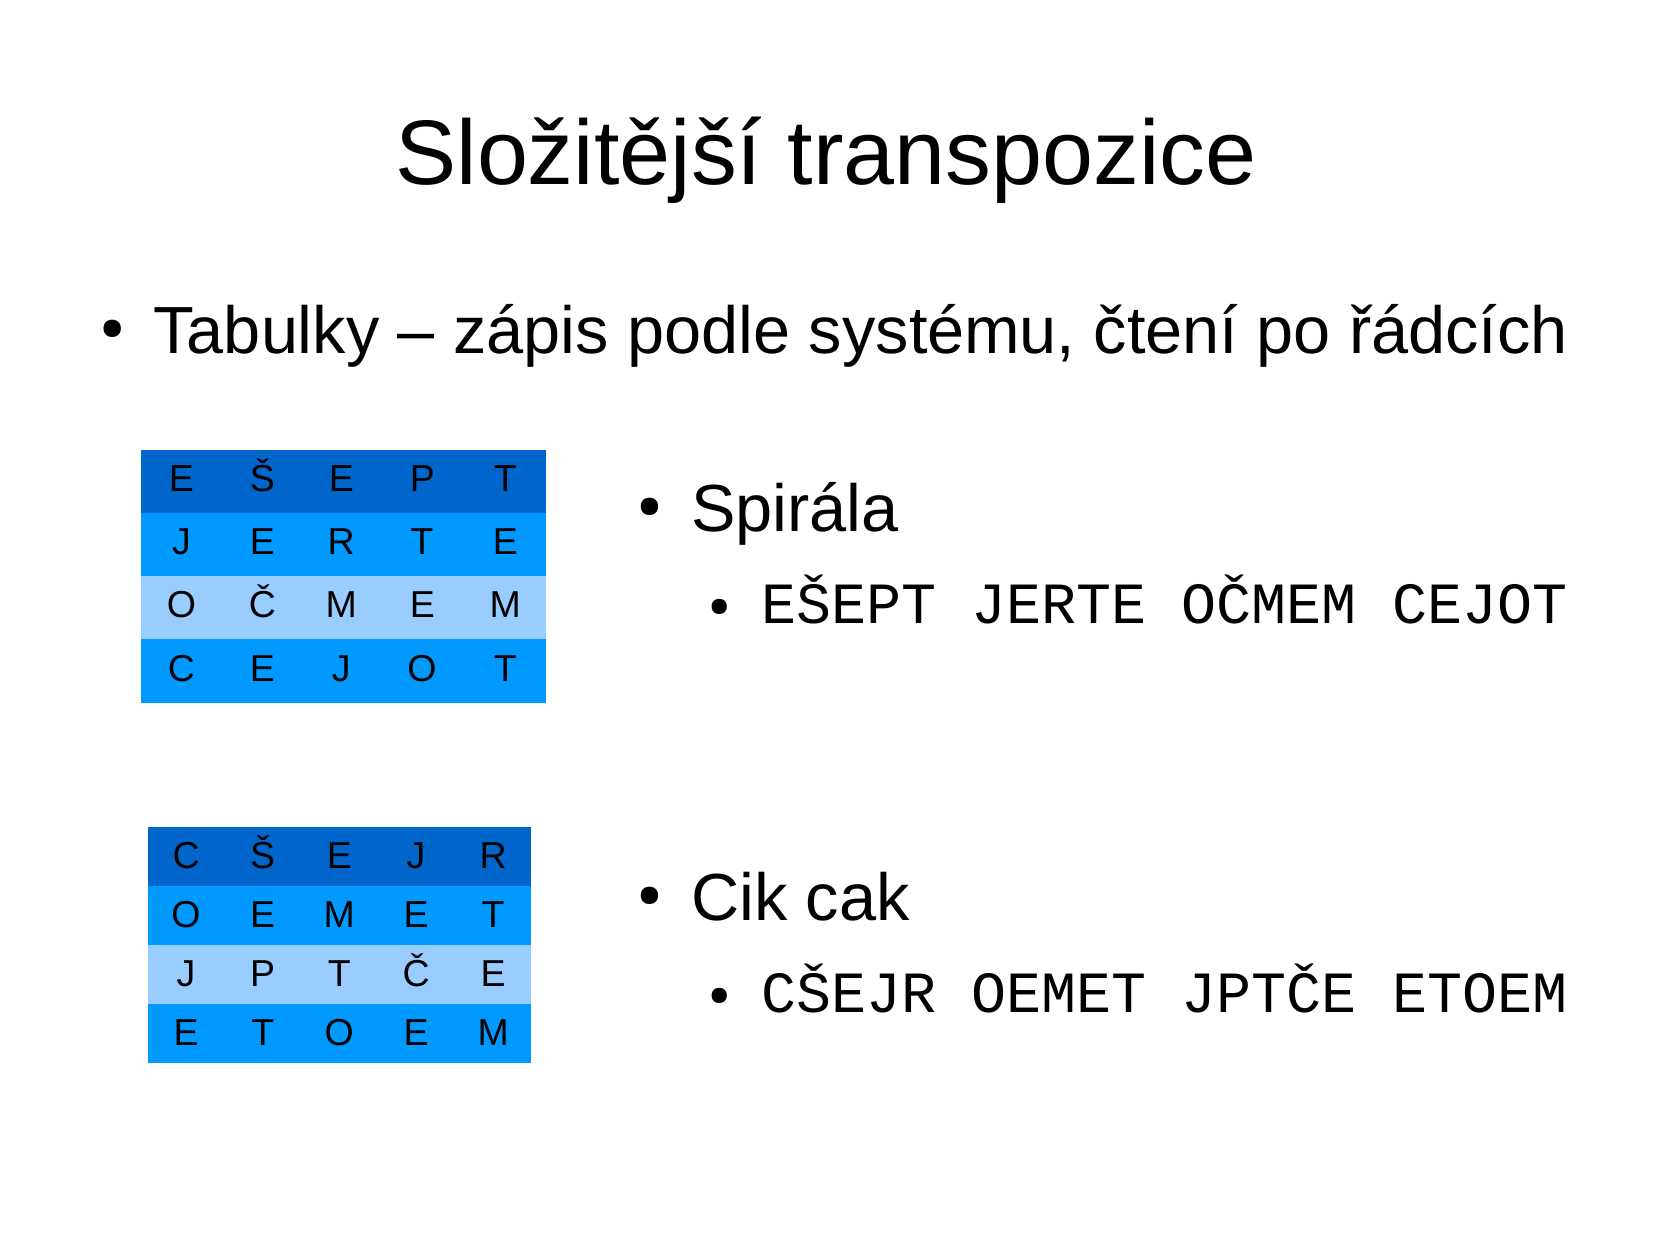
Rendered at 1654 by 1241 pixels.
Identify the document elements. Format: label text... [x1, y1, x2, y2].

table_header E [141, 450, 222, 513]
table_cell T [455, 886, 531, 945]
table_cell Č [222, 576, 303, 639]
table_cell C [141, 639, 222, 703]
table_cell O [301, 1004, 378, 1063]
table_cell T [465, 639, 546, 703]
table_header T [465, 450, 546, 513]
table_header P [380, 450, 465, 513]
table_cell O [141, 576, 222, 639]
table_header E [301, 827, 378, 886]
table_cell J [148, 945, 224, 1004]
table_header R [455, 827, 531, 886]
table_cell E [455, 945, 531, 1004]
list Spirála EŠEPT JERTE OČMEM CEJOT Cik cak CŠEJR OEMET JPTČE ETOEM [620, 471, 1595, 1107]
table_cell E [378, 886, 455, 945]
table_cell Č [378, 945, 455, 1004]
table_cell J [303, 639, 380, 703]
table_cell E [224, 886, 301, 945]
table_cell T [301, 945, 378, 1004]
table_header J [378, 827, 455, 886]
table_cell O [380, 639, 465, 703]
table_header E [303, 450, 380, 513]
table_cell T [380, 513, 465, 576]
table_cell E [465, 513, 546, 576]
table_cell E [222, 513, 303, 576]
title Složitější transpozice [82, 49, 1571, 257]
table_cell E [148, 1004, 224, 1063]
table_cell J [141, 513, 222, 576]
table_cell E [222, 639, 303, 703]
table_header Š [224, 827, 301, 886]
table_cell O [148, 886, 224, 945]
table_cell M [455, 1004, 531, 1063]
table_cell E [380, 576, 465, 639]
table_cell R [303, 513, 380, 576]
table_cell T [224, 1004, 301, 1063]
table_cell M [303, 576, 380, 639]
table_header C [148, 827, 224, 886]
table_cell M [465, 576, 546, 639]
table_header Š [222, 450, 303, 513]
table_cell M [301, 886, 378, 945]
table_cell P [224, 945, 301, 1004]
list Tabulky – zápis podle systému, čtení po řádcích [82, 293, 1595, 473]
table_cell E [378, 1004, 455, 1063]
